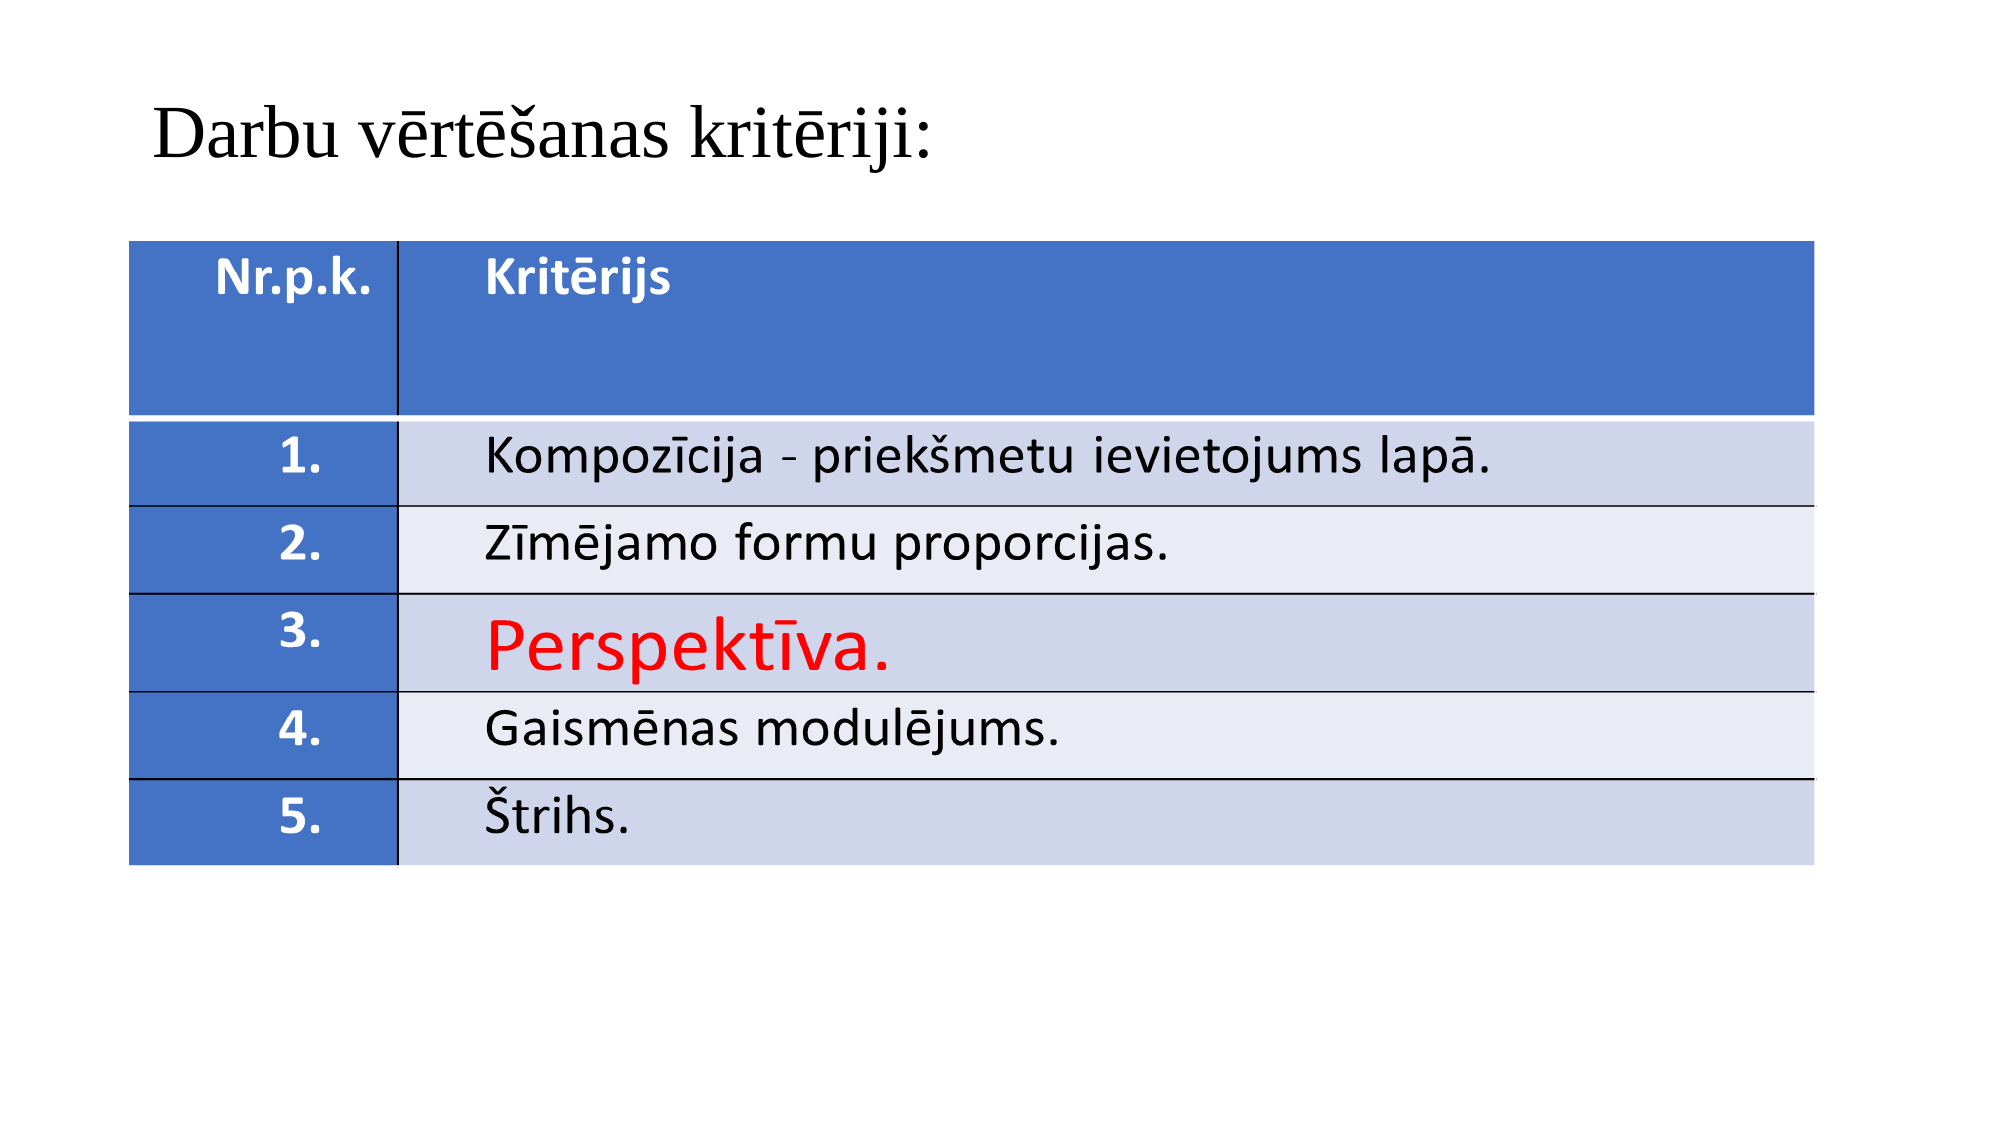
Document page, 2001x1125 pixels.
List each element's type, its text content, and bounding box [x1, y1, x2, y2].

title Darbu vērtēšanas kritēriji: [137, 59, 1863, 208]
picture [127, 225, 1818, 880]
